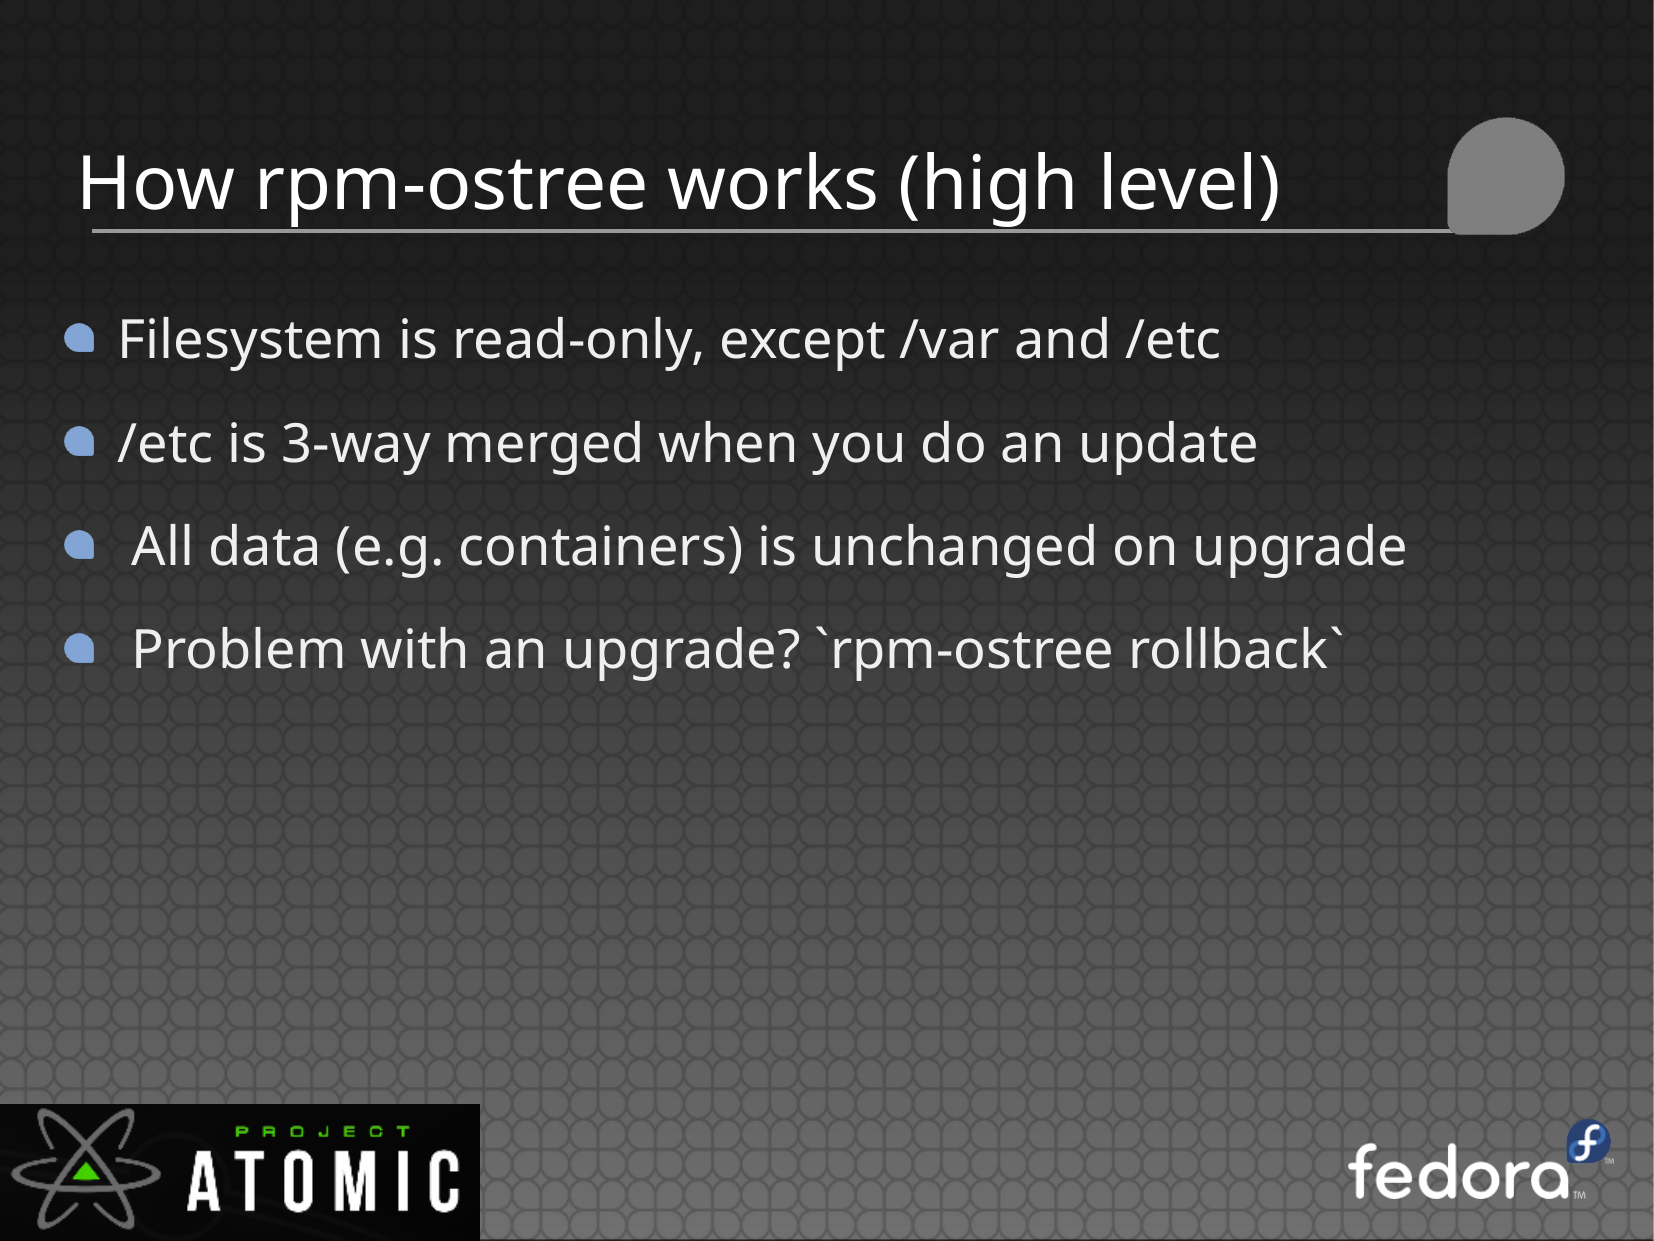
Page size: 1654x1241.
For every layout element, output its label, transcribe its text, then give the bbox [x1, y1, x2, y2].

title How rpm-ostree works (high level) [76, 112, 1566, 249]
picture [0, 0, 1654, 1241]
list Filesystem is read-only, except /var and /etc /etc is 3-way merged when you do an update All data (e.g. containers) is unchanged on upgrade Problem with an upgrade? `rpm-ostree rollback` [46, 300, 1536, 1105]
